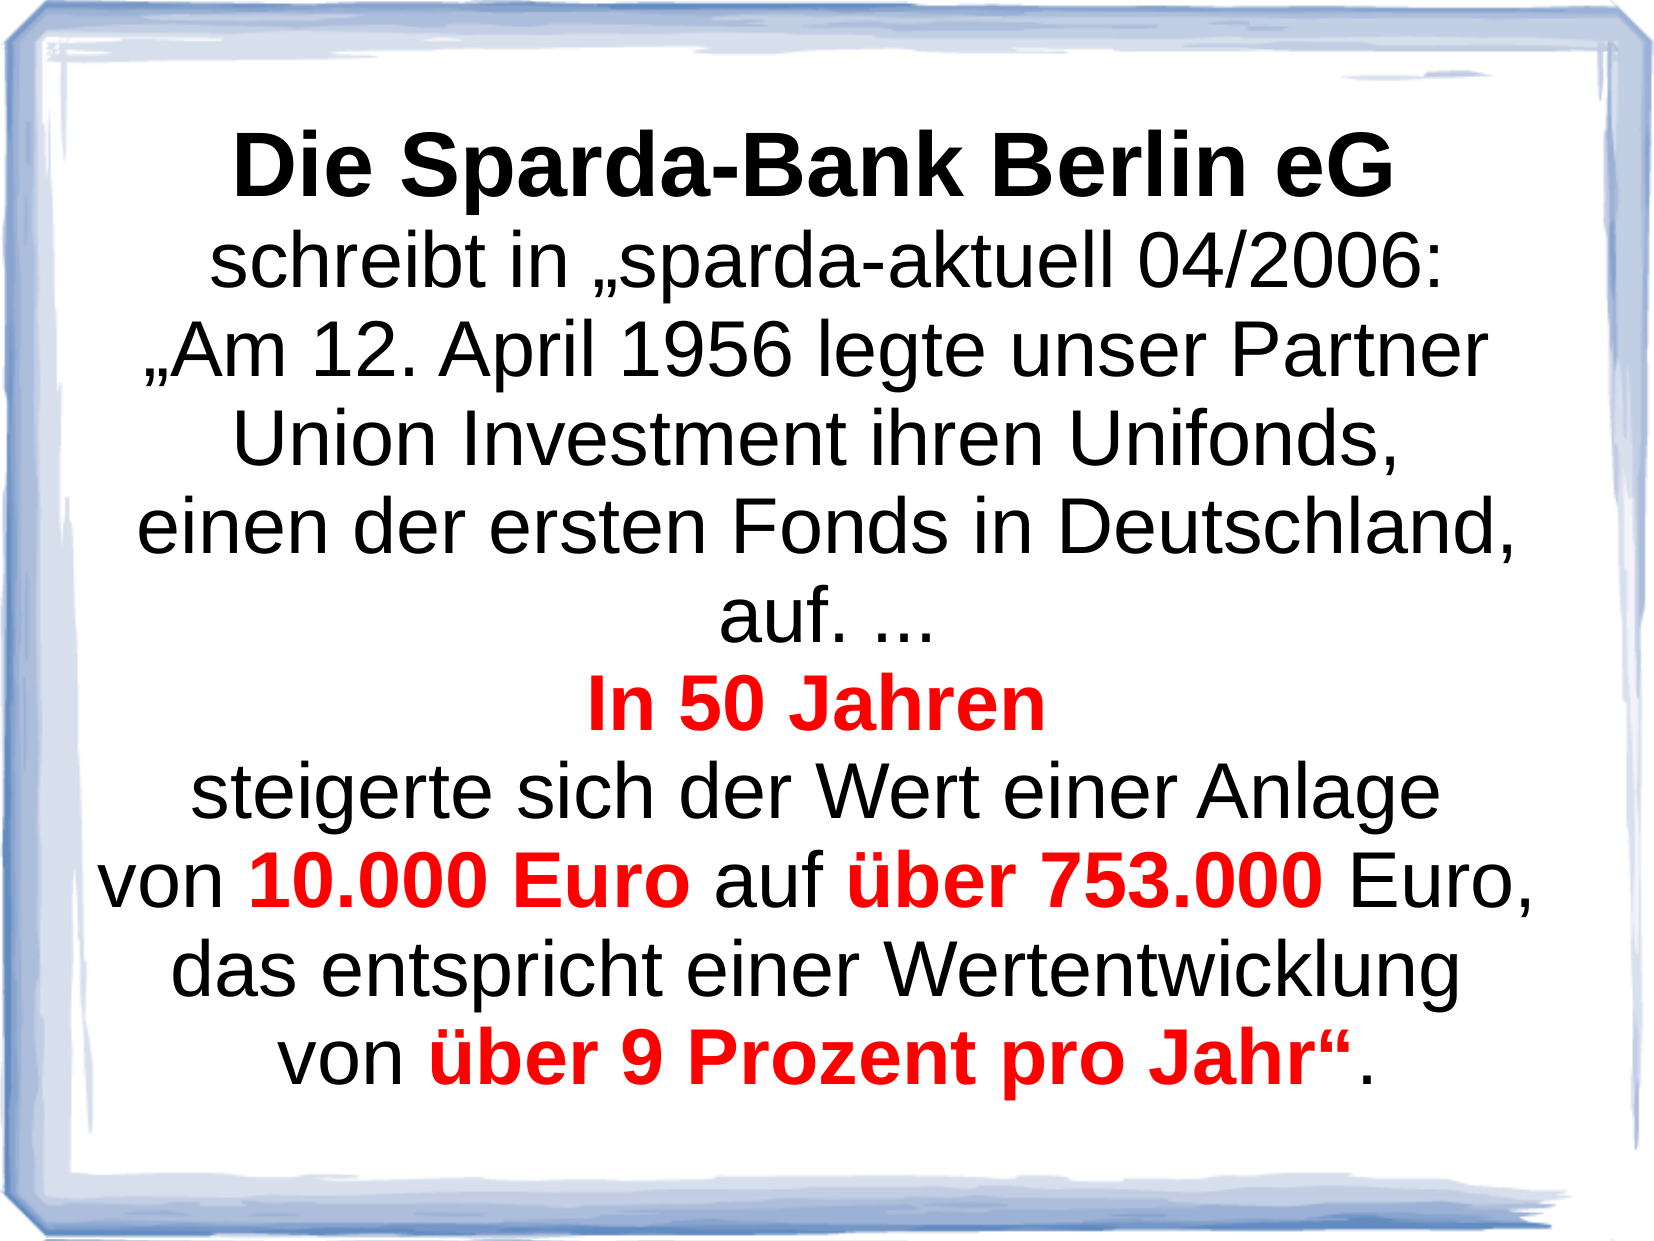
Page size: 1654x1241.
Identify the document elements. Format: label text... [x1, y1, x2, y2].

picture [0, 0, 1654, 1241]
text_box Die Sparda-Bank Berlin eG schreibt in „sparda-aktuell 04/2006: „Am 12. April 1956 legte unser Partner Union Investment ihren Unifonds, einen der ersten Fonds in Deutschland, auf. ... In 50 Jahren steigerte sich der Wert einer Anlage von 10.000 Euro auf über 753.000 Euro, das entspricht einer Wertentwicklung von über 9 Prozent pro Jahr“. [82, 106, 1589, 1111]
